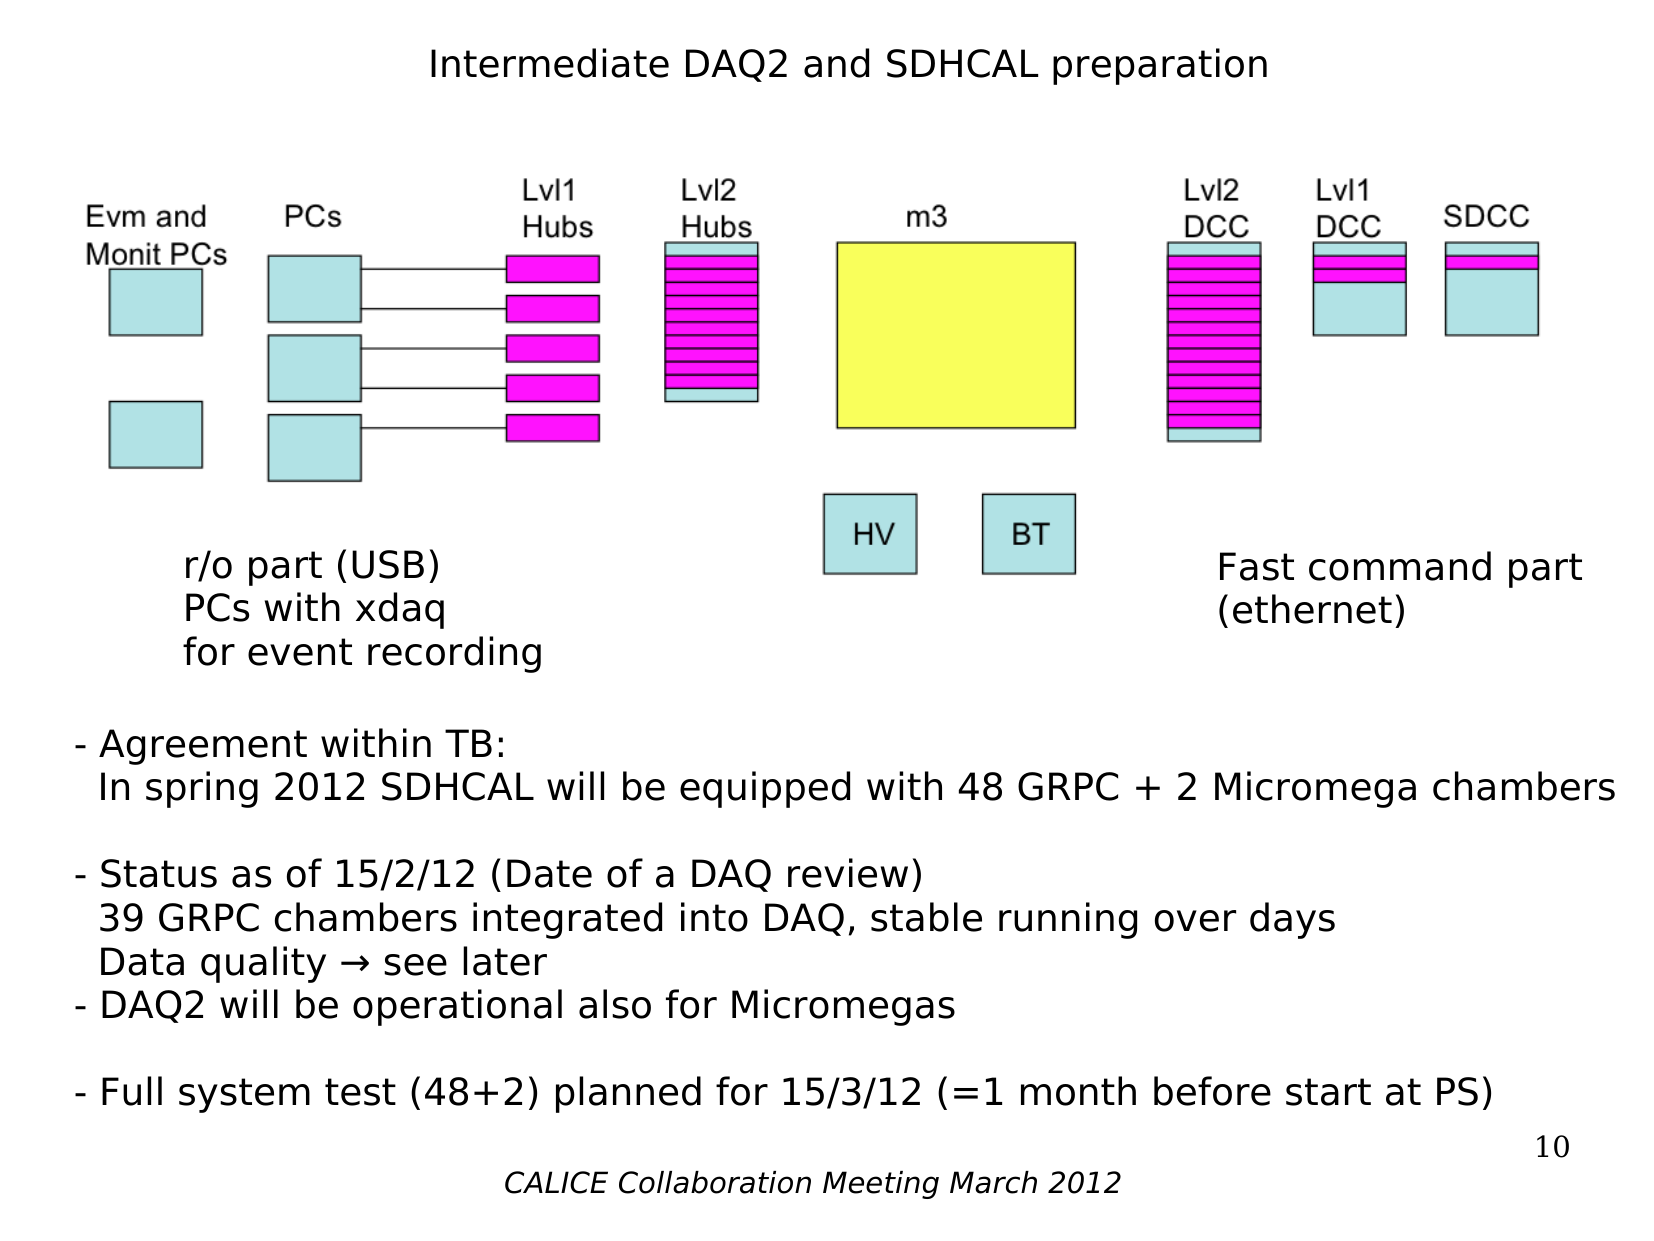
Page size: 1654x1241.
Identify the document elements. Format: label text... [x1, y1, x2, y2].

text_box Intermediate DAQ2 and SDHCAL preparation [413, 35, 1282, 94]
picture [8, 151, 1611, 617]
text_box r/o part (USB) PCs with xdaq for event recording [168, 535, 558, 715]
text_box - Agreement within TB: In spring 2012 SDHCAL will be equipped with 48 GRPC + 2 Micromega chambers - Status as of 15/2/12 (Date of a DAQ review) 39 GRPC chambers integrated into DAQ, stable running over days Data quality → see later - DAQ2 will be operational also for Micromegas - Full system test (48+2) planned for 15/3/12 (=1 month before start at PS) [59, 715, 1632, 1122]
text_box Fast command part (ethernet) [1201, 538, 1595, 640]
